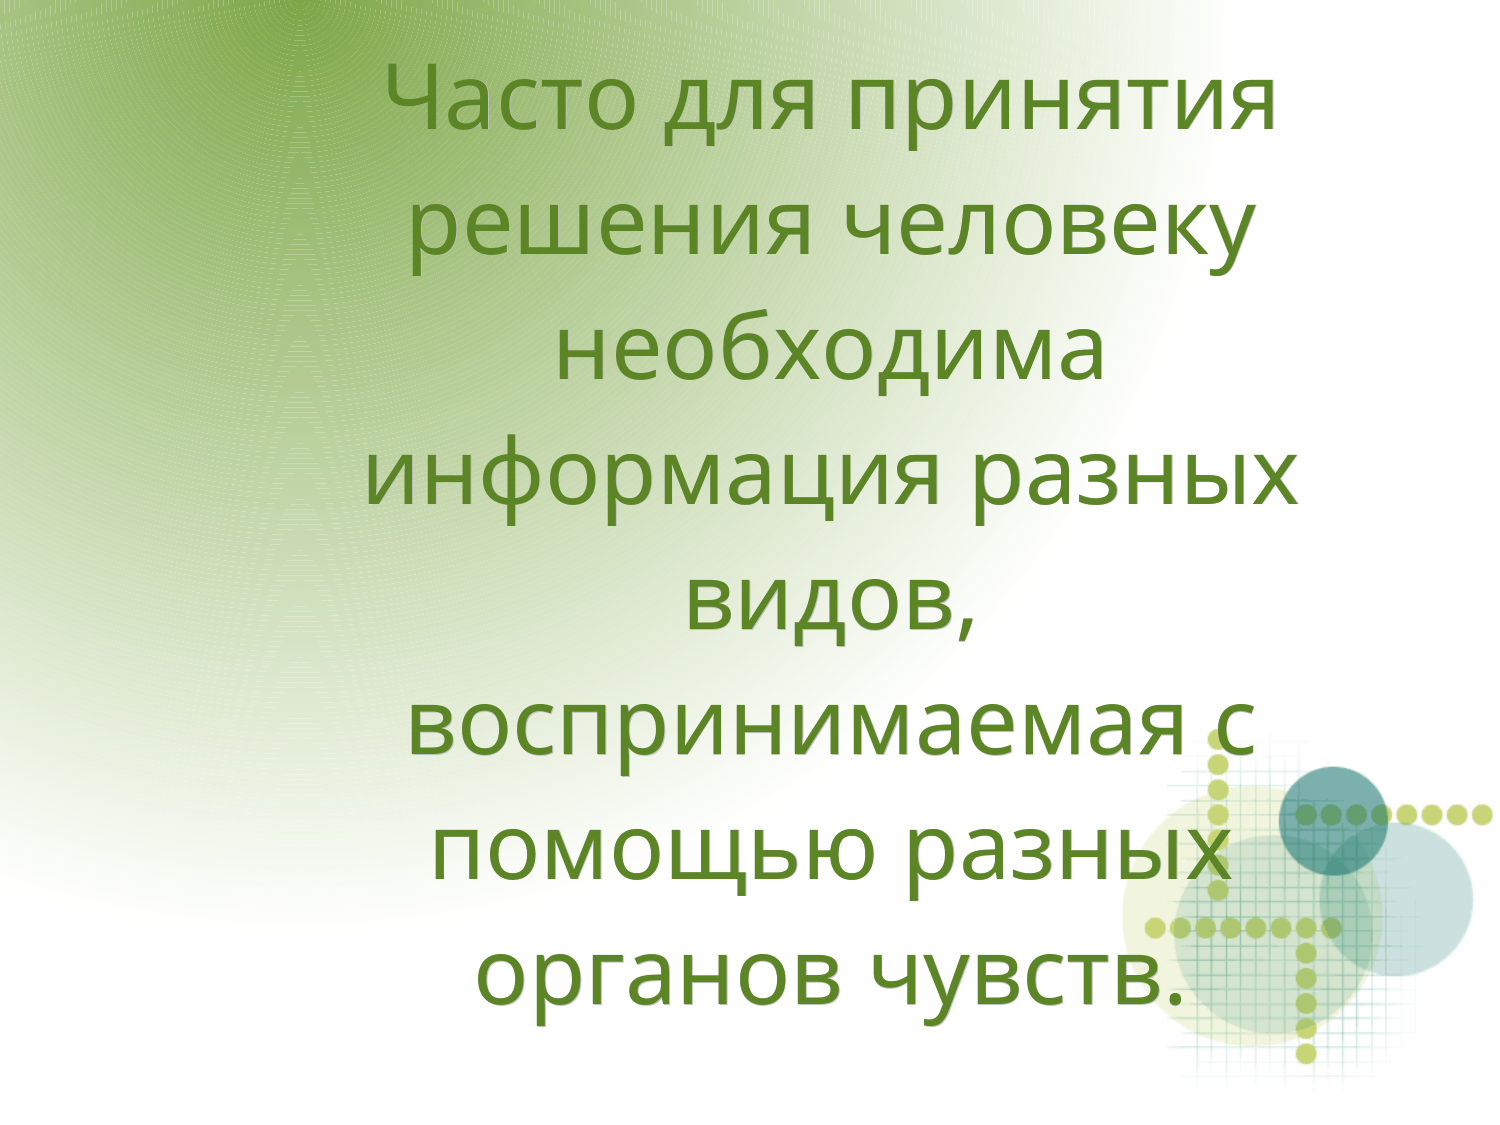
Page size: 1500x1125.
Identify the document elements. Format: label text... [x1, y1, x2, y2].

picture [1110, 718, 1500, 1098]
title Часто для принятия решения человеку необходима информация разных видов, воспринимаемая с помощью разных органов чувств. [275, 125, 1388, 938]
